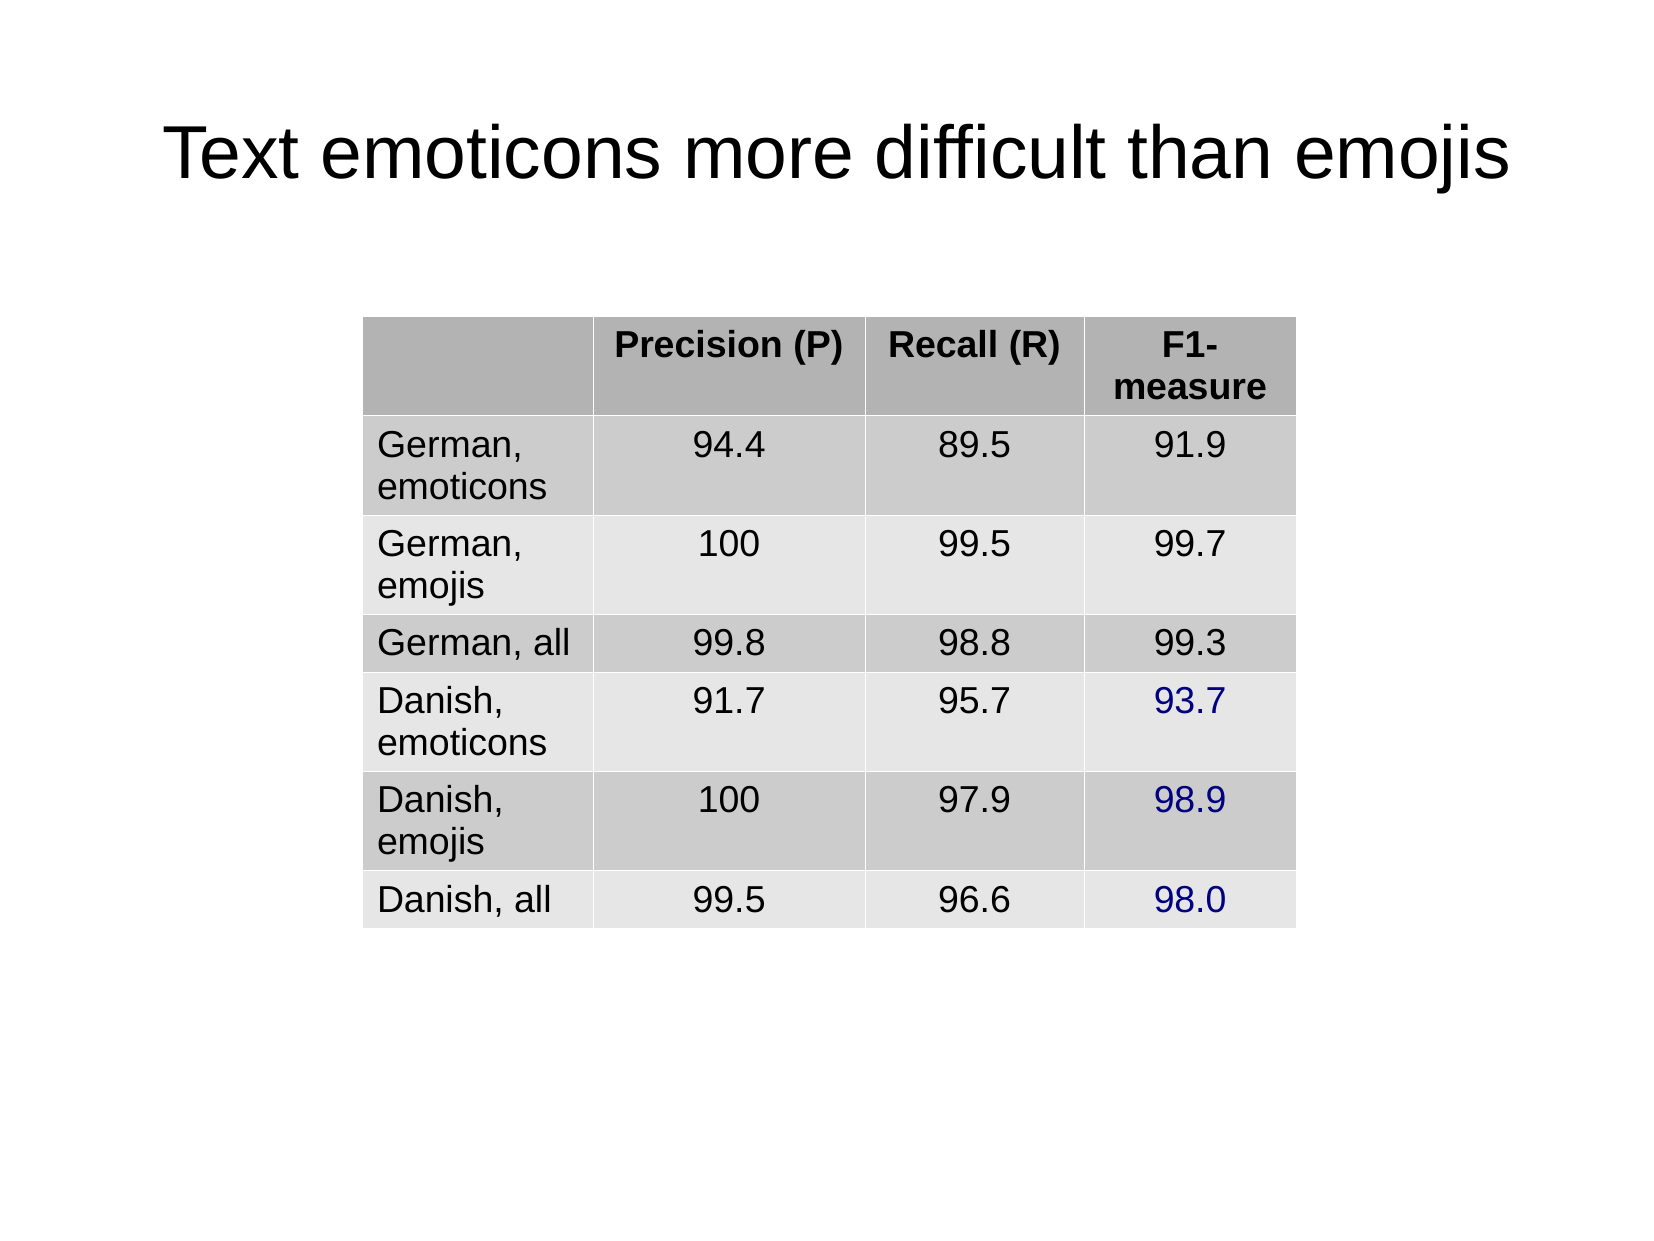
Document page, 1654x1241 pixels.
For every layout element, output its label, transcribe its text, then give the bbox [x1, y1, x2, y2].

table_cell 98.0 [1085, 871, 1296, 928]
table_cell 95.7 [866, 673, 1084, 771]
table_cell German, all [363, 615, 593, 672]
title Text emoticons more difficult than emojis [82, 49, 1571, 257]
table_header F1-measure [1085, 317, 1296, 415]
table_cell 91.7 [594, 673, 865, 771]
table_header [363, 317, 593, 415]
table_cell 89.5 [866, 416, 1084, 515]
table_cell Danish, emojis [363, 772, 593, 870]
table_cell 97.9 [866, 772, 1084, 870]
table_cell 99.7 [1085, 516, 1296, 614]
table_cell 100 [594, 516, 865, 614]
table_cell 99.5 [594, 871, 865, 928]
table_cell 98.9 [1085, 772, 1296, 870]
table_cell German, emojis [363, 516, 593, 614]
table_cell 99.5 [866, 516, 1084, 614]
table_cell 99.3 [1085, 615, 1296, 672]
table_cell 96.6 [866, 871, 1084, 928]
table_cell German, emoticons [363, 416, 593, 515]
table_cell Danish, all [363, 871, 593, 928]
table_cell 98.8 [866, 615, 1084, 672]
table_cell 99.8 [594, 615, 865, 672]
table_cell 94.4 [594, 416, 865, 515]
table_cell 91.9 [1085, 416, 1296, 515]
table_header Precision (P) [594, 317, 865, 415]
table_cell 100 [594, 772, 865, 870]
table_cell 93.7 [1085, 673, 1296, 771]
table_header Recall (R) [866, 317, 1084, 415]
table_cell Danish, emoticons [363, 673, 593, 771]
